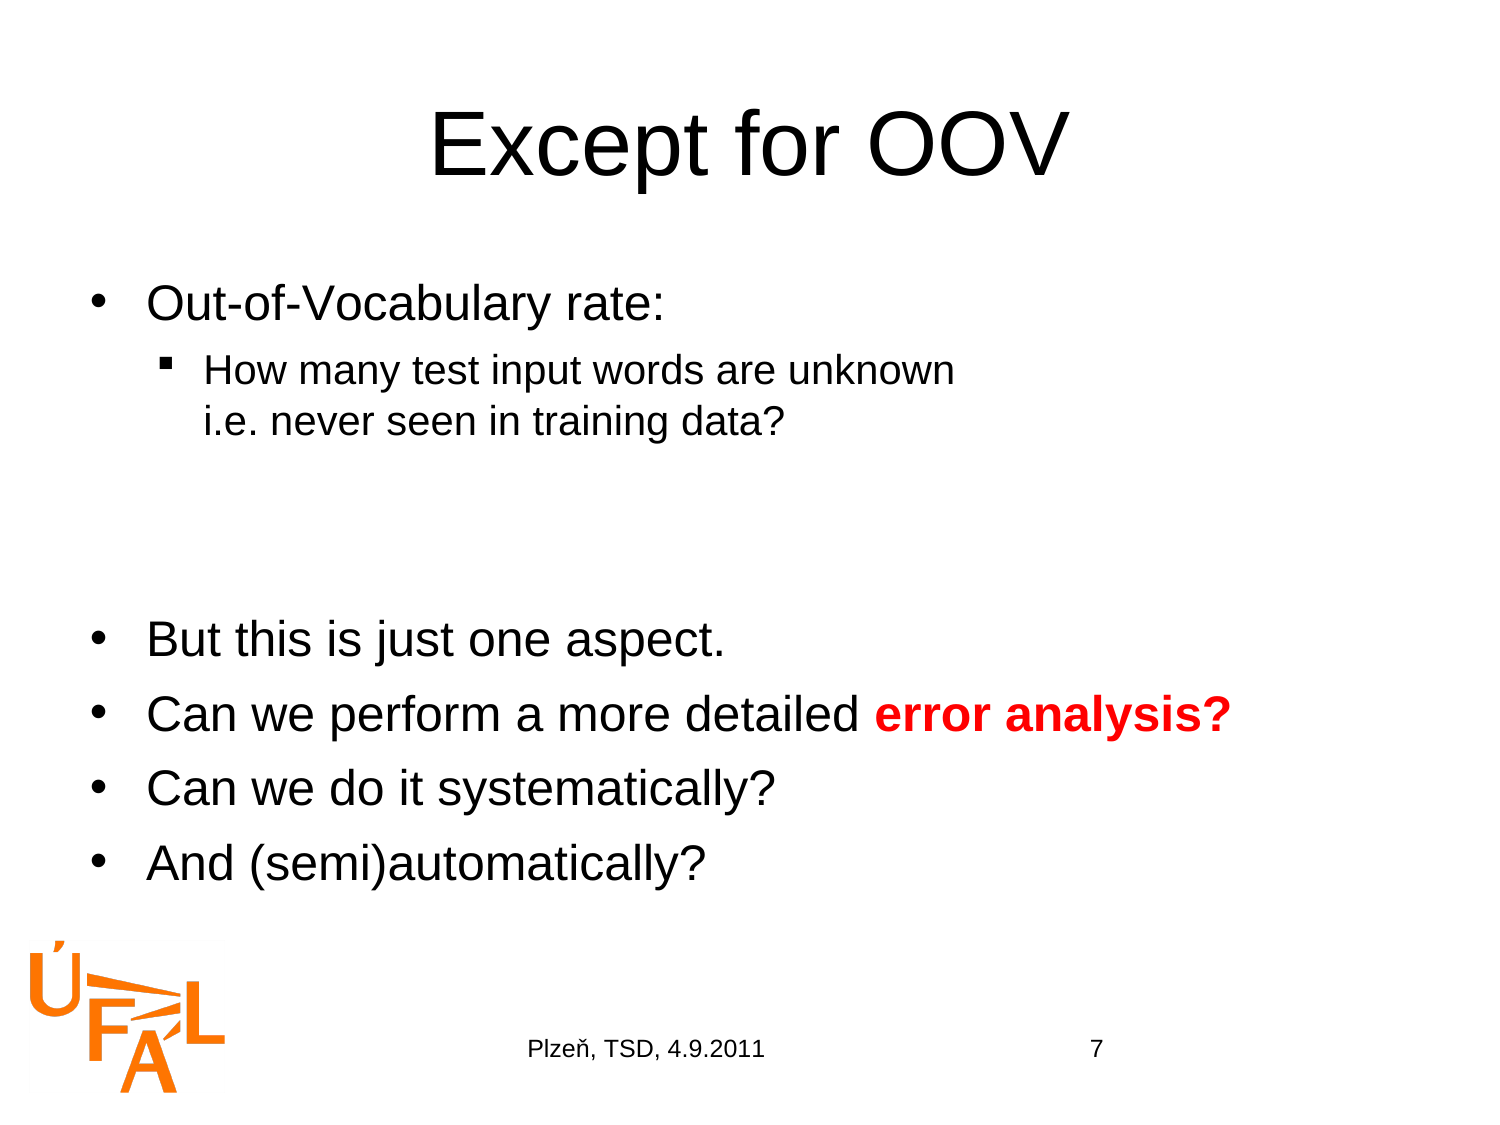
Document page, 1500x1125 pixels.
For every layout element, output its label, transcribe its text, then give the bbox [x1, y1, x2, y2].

title Except for OOV [75, 14, 1426, 262]
picture [29, 940, 225, 1093]
list Out-of-Vocabulary rate: How many test input words are unknown i.e. never seen in training data? But this is just one aspect. Can we perform a more detailed error analysis? Can we do it systematically? And (semi)automatically? [75, 262, 1426, 988]
